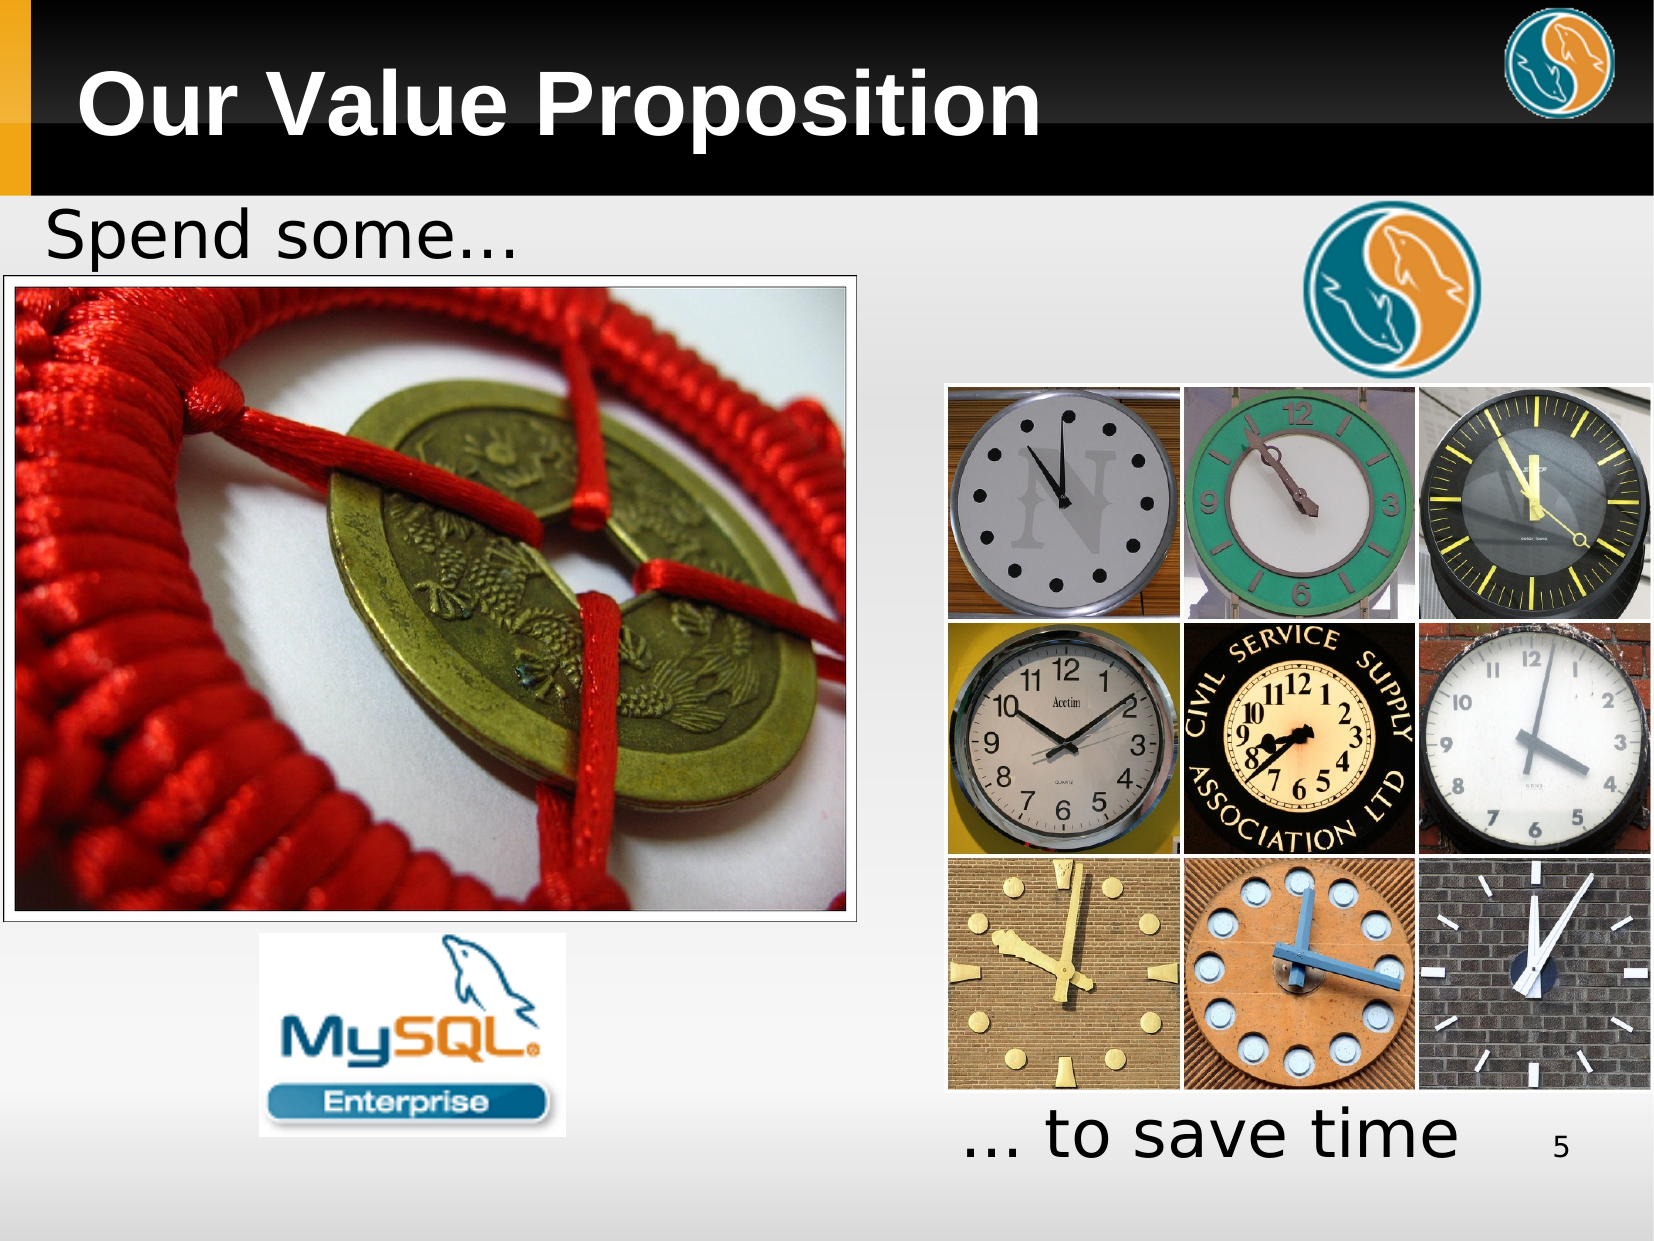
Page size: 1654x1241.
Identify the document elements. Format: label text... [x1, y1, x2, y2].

picture [0, 0, 1654, 1241]
title Our Value Proposition [76, 0, 1565, 208]
text_box Spend some... [29, 188, 536, 282]
text_box ... to save time [945, 1088, 1477, 1182]
